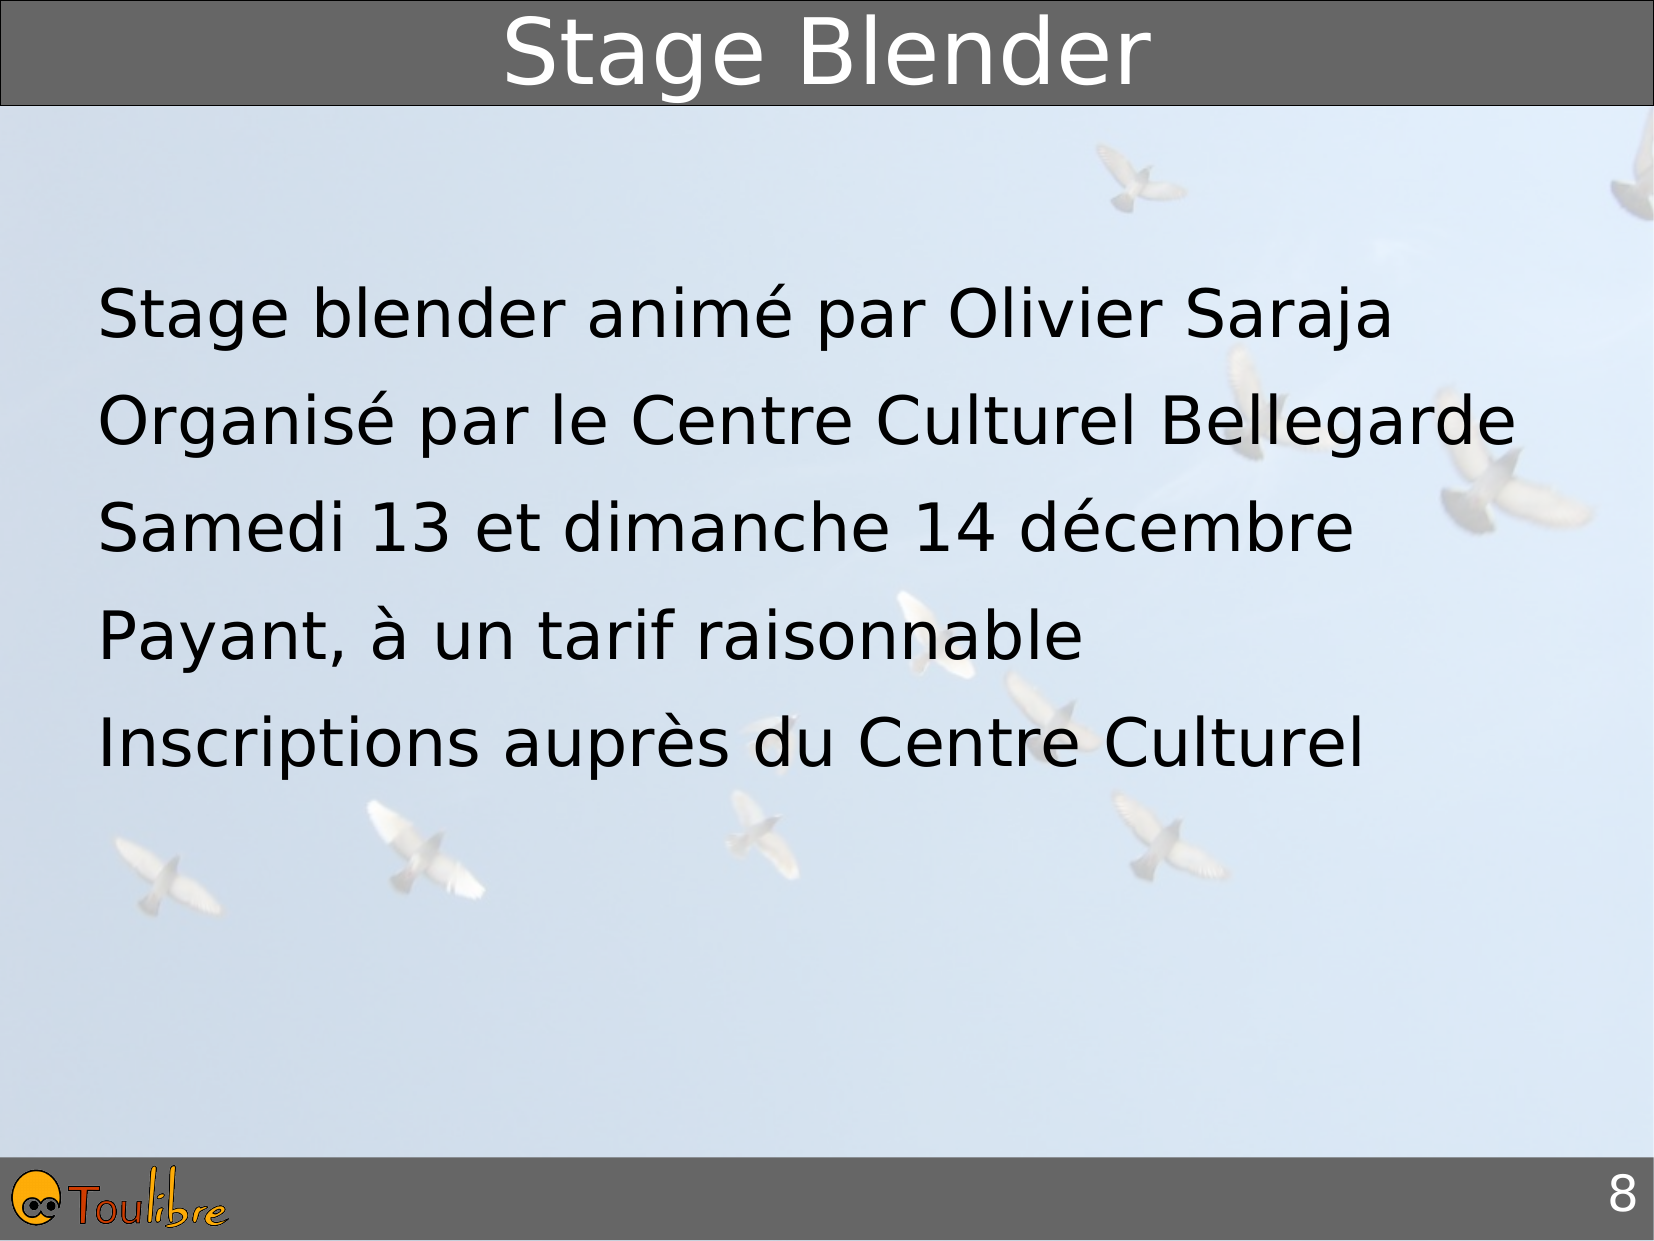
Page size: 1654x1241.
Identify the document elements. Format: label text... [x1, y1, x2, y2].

picture [11, 1165, 229, 1228]
title Stage Blender [0, 0, 1654, 107]
list Stage blender animé par Olivier Saraja Organisé par le Centre Culturel Bellegarde Samedi 13 et dimanche 14 décembre Payant, à un tarif raisonnable Inscriptions auprès du Centre Culturel [79, 275, 1568, 903]
